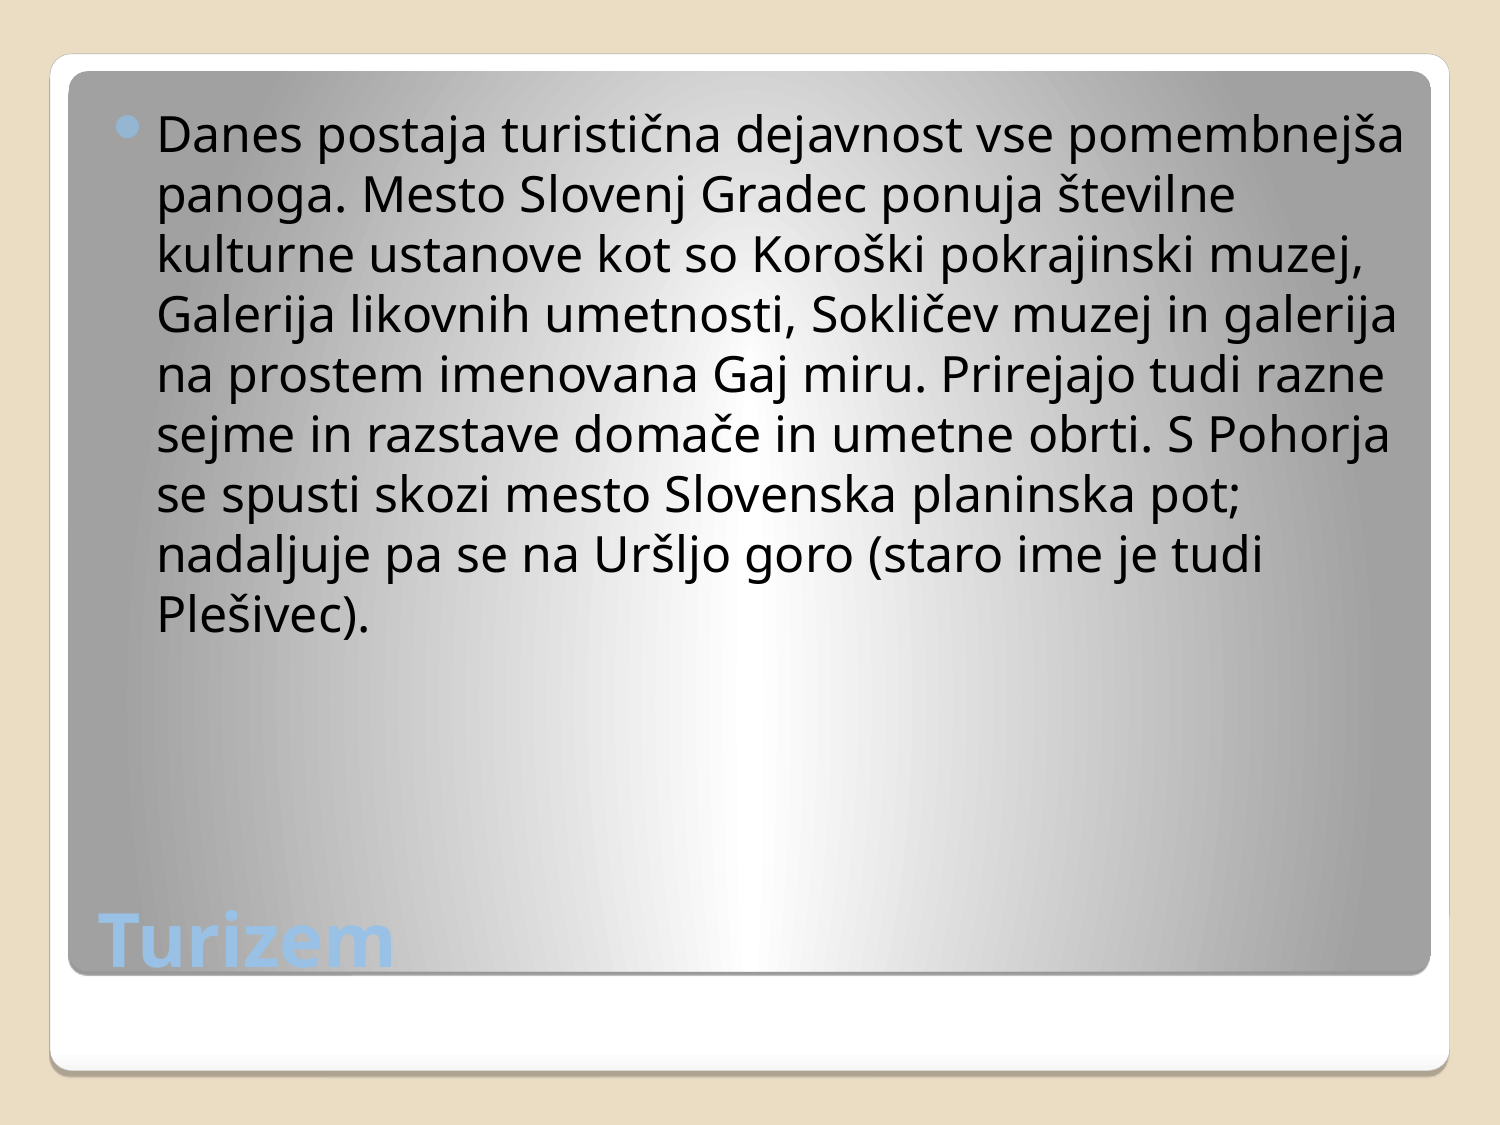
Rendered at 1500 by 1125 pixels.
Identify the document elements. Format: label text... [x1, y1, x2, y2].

list Danes postaja turistična dejavnost vse pomembnejša panoga. Mesto Slovenj Gradec ponuja številne kulturne ustanove kot so Koroški pokrajinski muzej, Galerija likovnih umetnosti, Sokličev muzej in galerija na prostem imenovana Gaj miru. Prirejajo tudi razne sejme in razstave domače in umetne obrti. S Pohorja se spusti skozi mesto Slovenska planinska pot; nadaljuje pa se na Uršljo goro (staro ime je tudi Plešivec). [82, 86, 1425, 774]
title Turizem [82, 817, 1425, 991]
